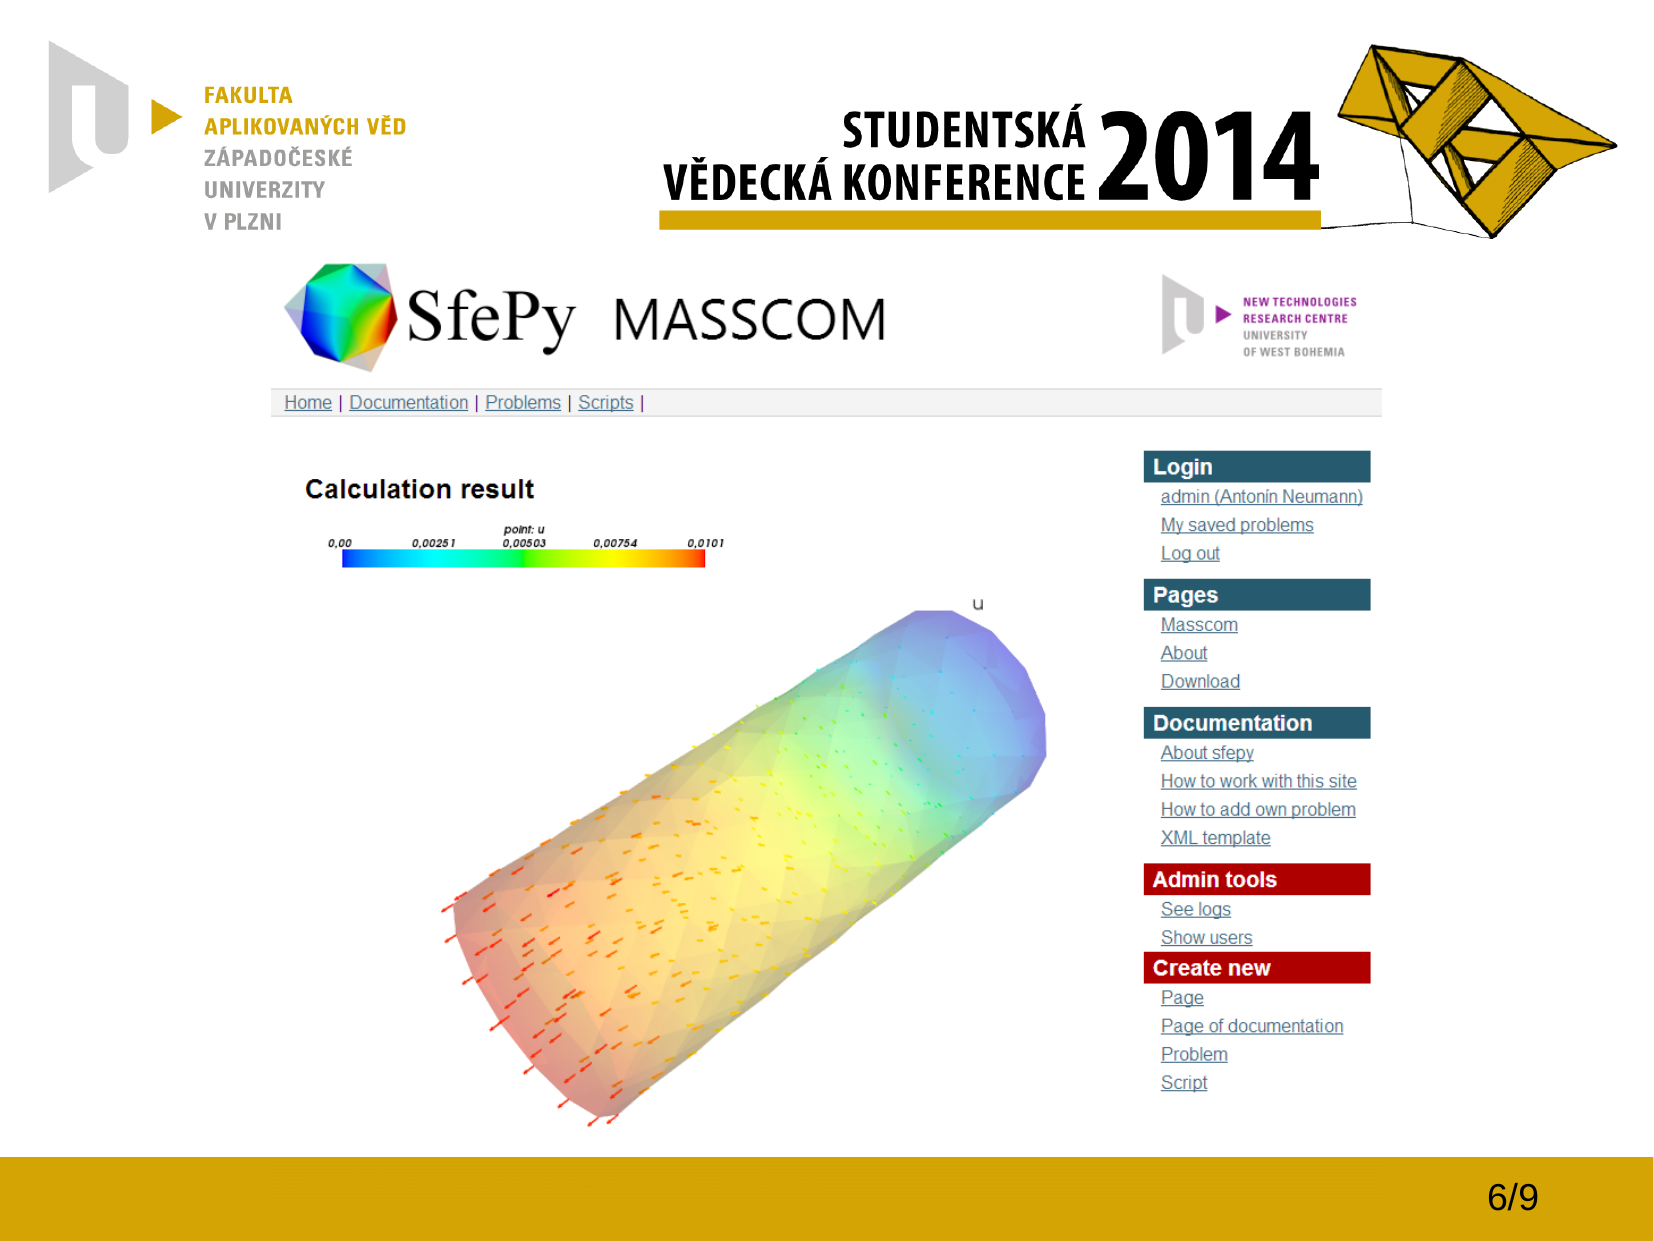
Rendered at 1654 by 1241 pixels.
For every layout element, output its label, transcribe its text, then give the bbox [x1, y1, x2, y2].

picture [0, 23, 1654, 1241]
picture [1492, 1187, 1497, 1196]
picture [1493, 1196, 1497, 1207]
text_box <číslo>/9 [1497, 1169, 1654, 1227]
